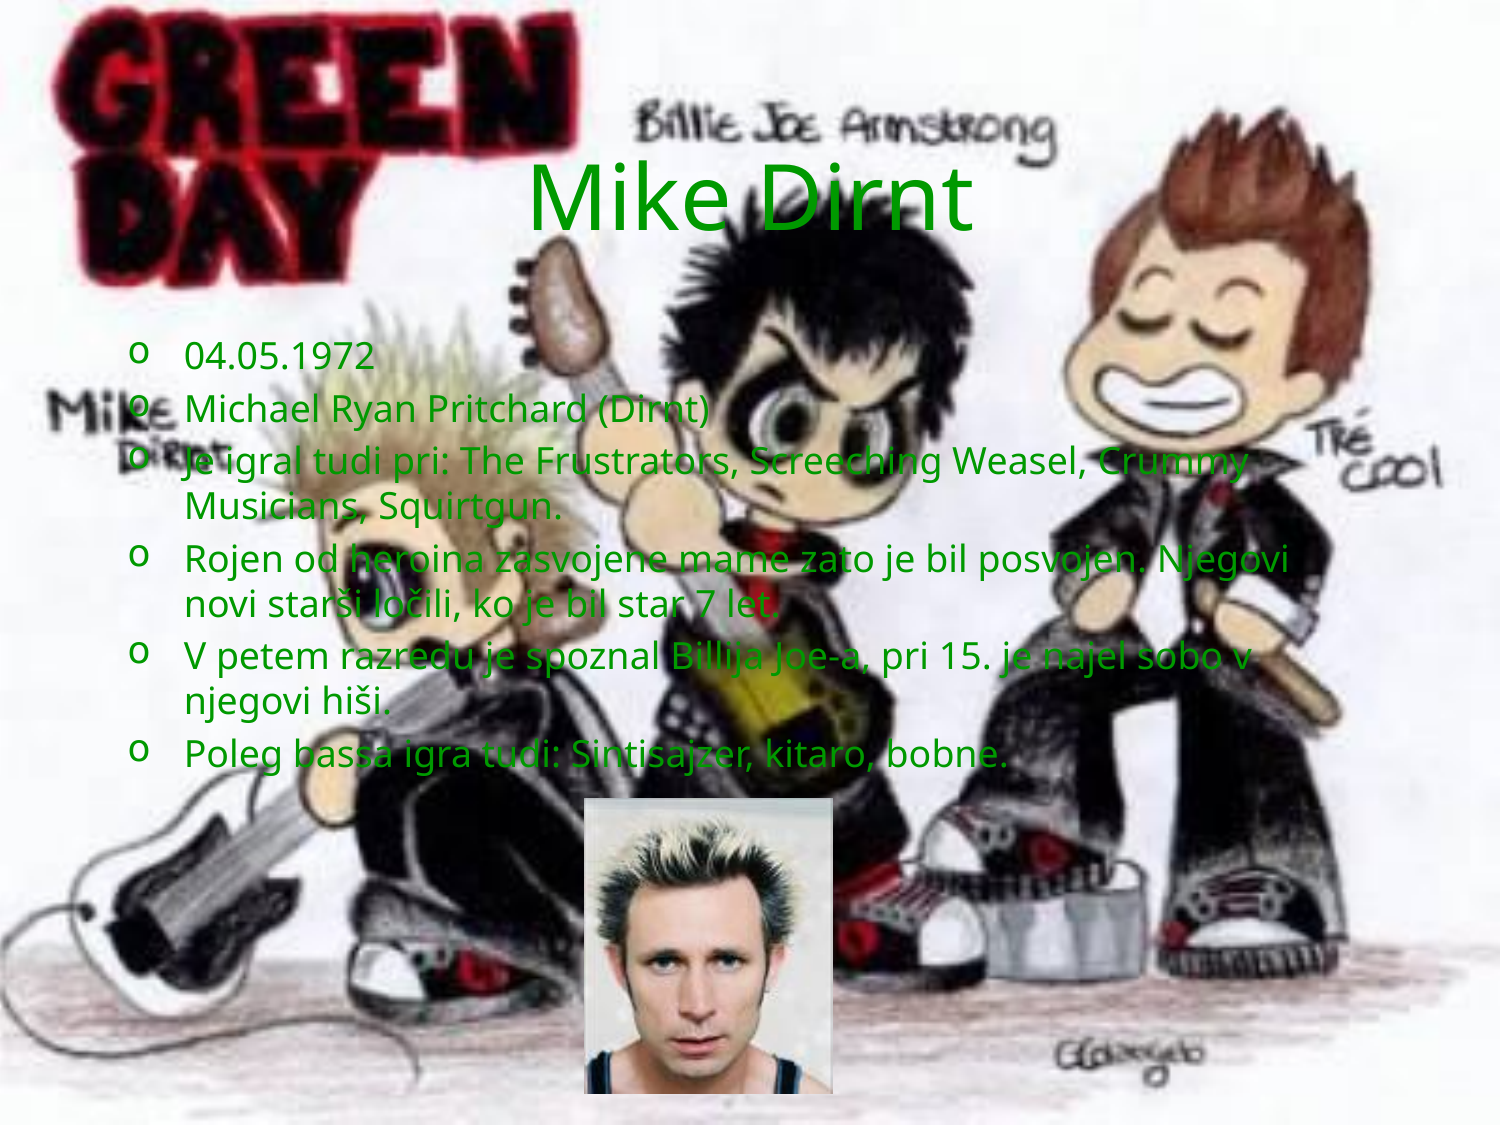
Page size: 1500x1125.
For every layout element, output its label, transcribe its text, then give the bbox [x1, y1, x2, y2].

title Mike Dirnt [112, 99, 1388, 288]
list 04.05.1972 Michael Ryan Pritchard (Dirnt) Je igral tudi pri: The Frustrators, Screeching Weasel, Crummy Musicians, Squirtgun. Rojen od heroina zasvojene mame zato je bil posvojen. Njegovi novi starši ločili, ko je bil star 7 let. V petem razredu je spoznal Billija Joe-a, pri 15. je najel sobo v njegovi hiši. Poleg bassa igra tudi: Sintisajzer, kitaro, bobne. [112, 324, 1388, 1000]
picture [0, 0, 1500, 1125]
